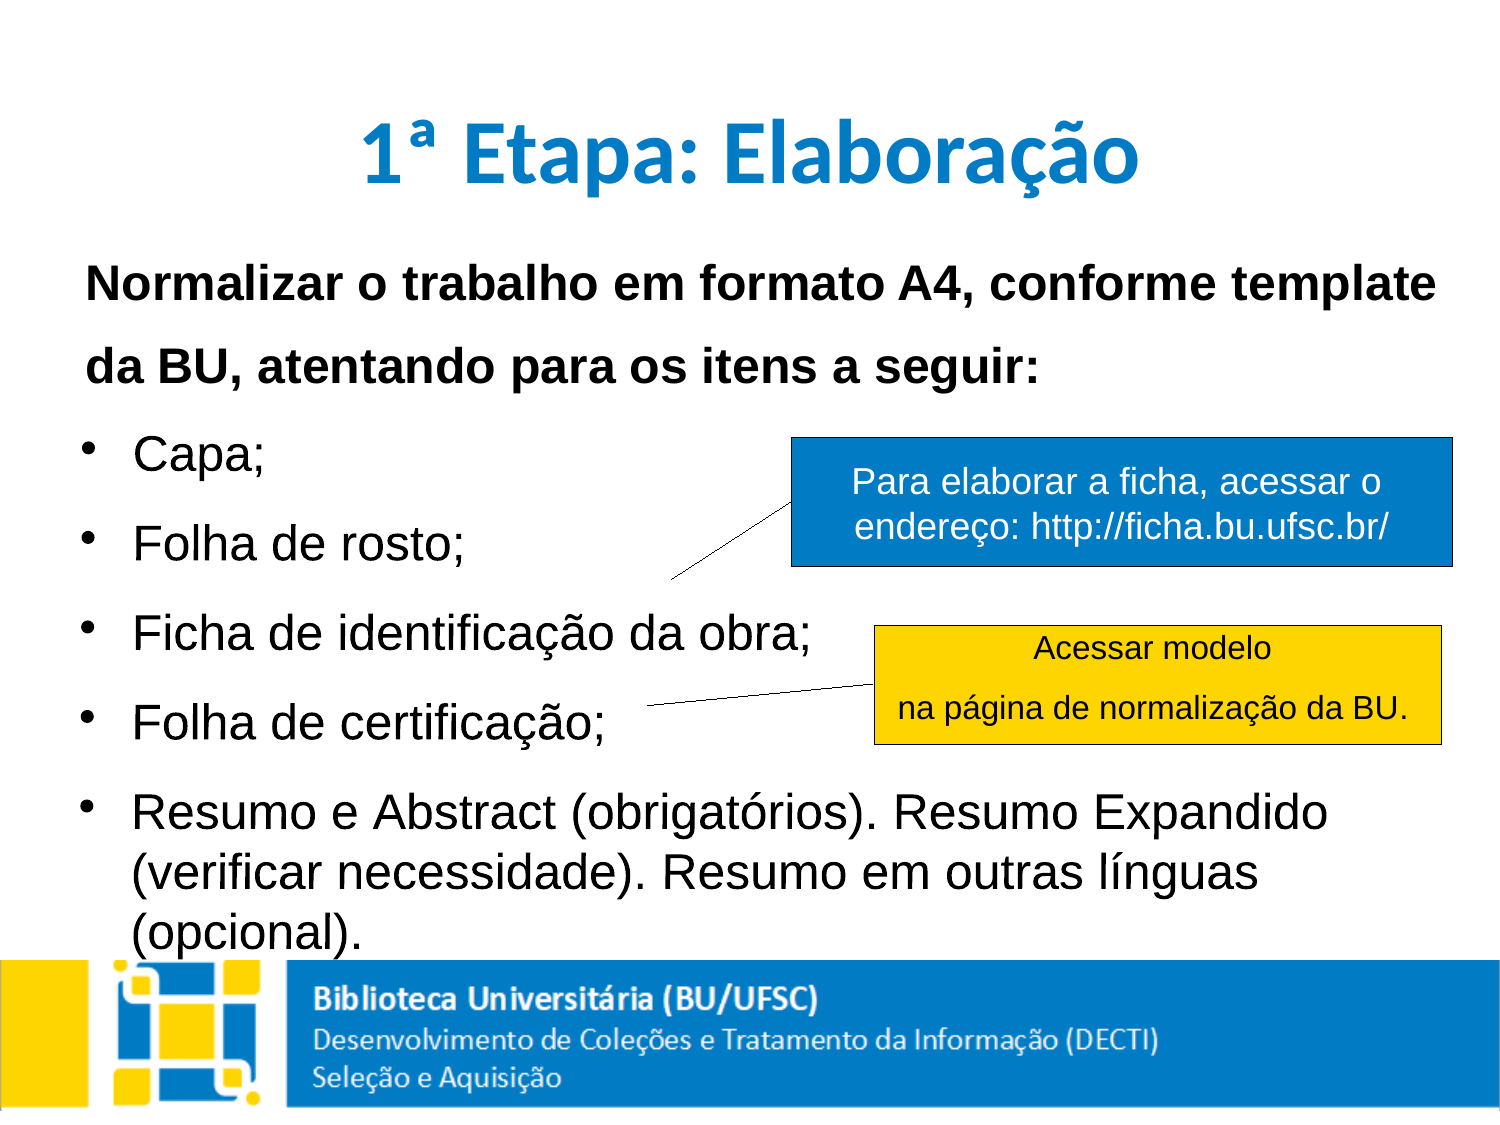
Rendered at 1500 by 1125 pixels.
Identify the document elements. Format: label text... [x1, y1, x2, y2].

text_box Normalizar o trabalho em formato A4, conforme template da BU, atentando para os itens a seguir: [70, 219, 1479, 402]
picture [0, 960, 1500, 1111]
text_box Acessar modelo na página de normalização da BU. [874, 626, 1441, 744]
text_box 1ª Etapa: Elaboração [58, 58, 1441, 235]
text_box Capa; Folha de rosto; Ficha de identificação da obra; Folha de certificação; Resumo e Abstract (obrigatórios). Resumo Expandido (verificar necessidade). Resumo em outras línguas (opcional). [44, 413, 1441, 969]
text_box Para elaborar a ficha, acessar o endereço: http://ficha.bu.ufsc.br/ [791, 437, 1452, 566]
